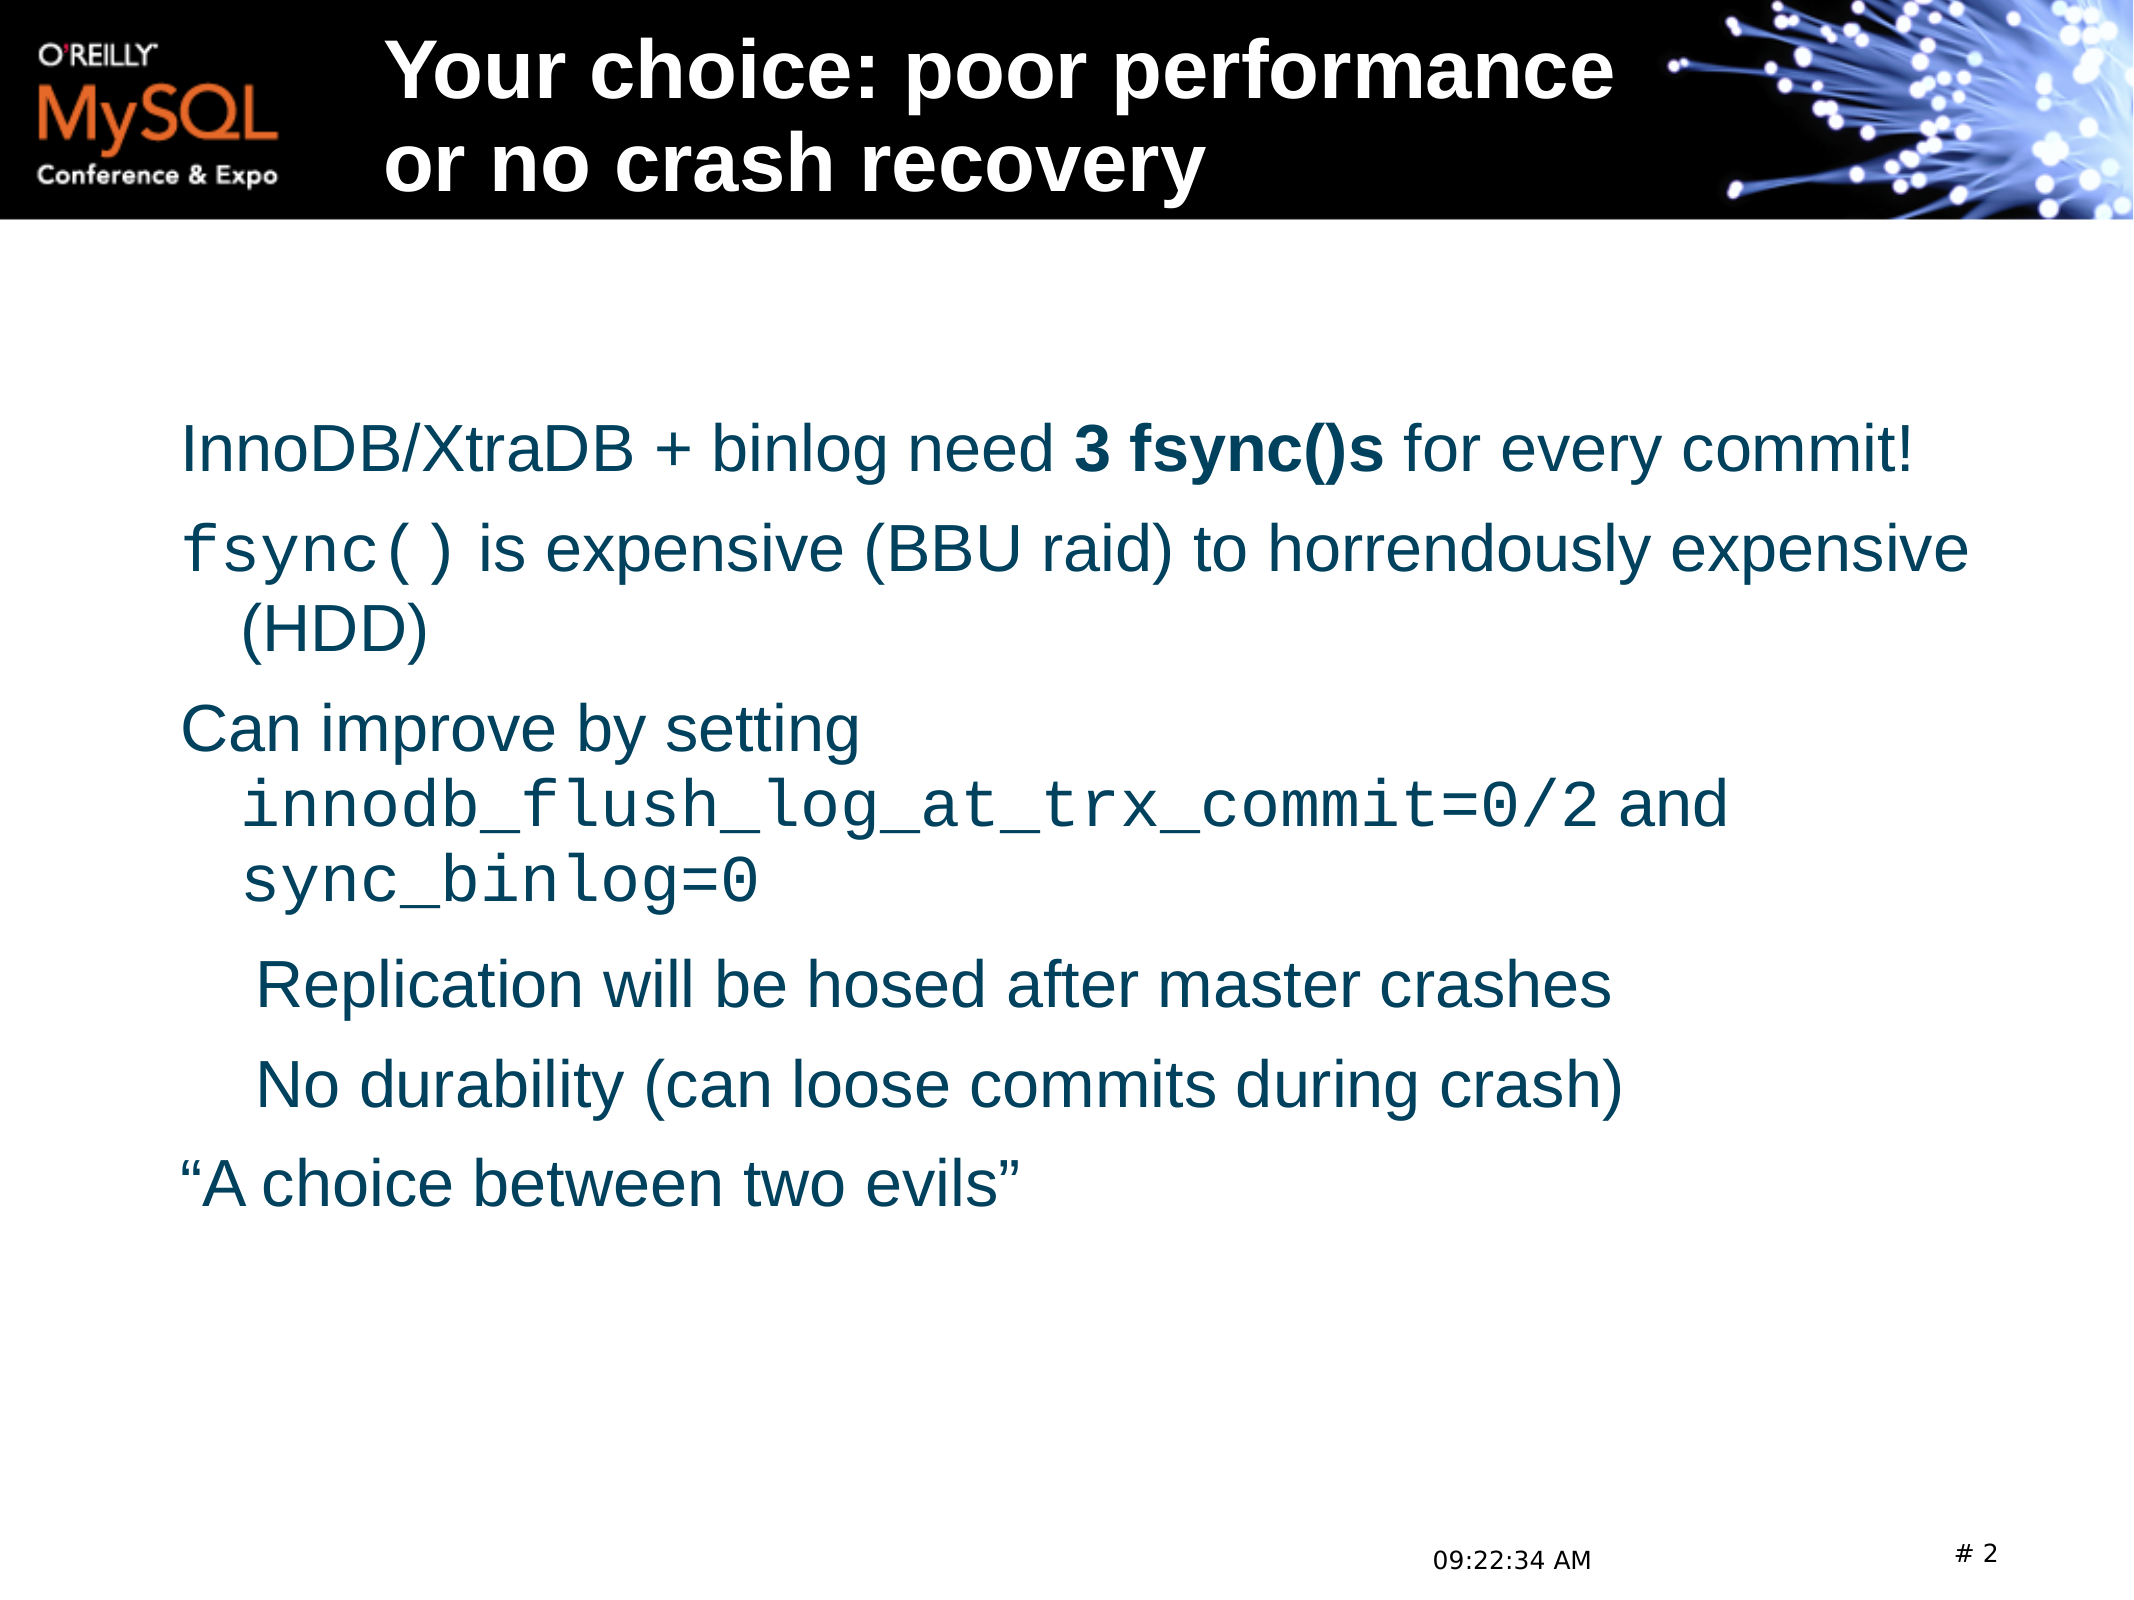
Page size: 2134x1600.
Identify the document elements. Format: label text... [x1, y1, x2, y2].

title Your choice: poor performance or no crash recovery [374, 15, 2103, 219]
picture [0, 0, 2134, 1600]
list InnoDB/XtraDB + binlog need 3 fsync()s for every commit! fsync() is expensive (BBU raid) to horrendously expensive (HDD) Can improve by setting innodb_flush_log_at_trx_commit=0/2 and sync_binlog=0 Replication will be hosed after master crashes No durability (can loose commits during crash) “A choice between two evils” [97, 402, 1995, 1478]
